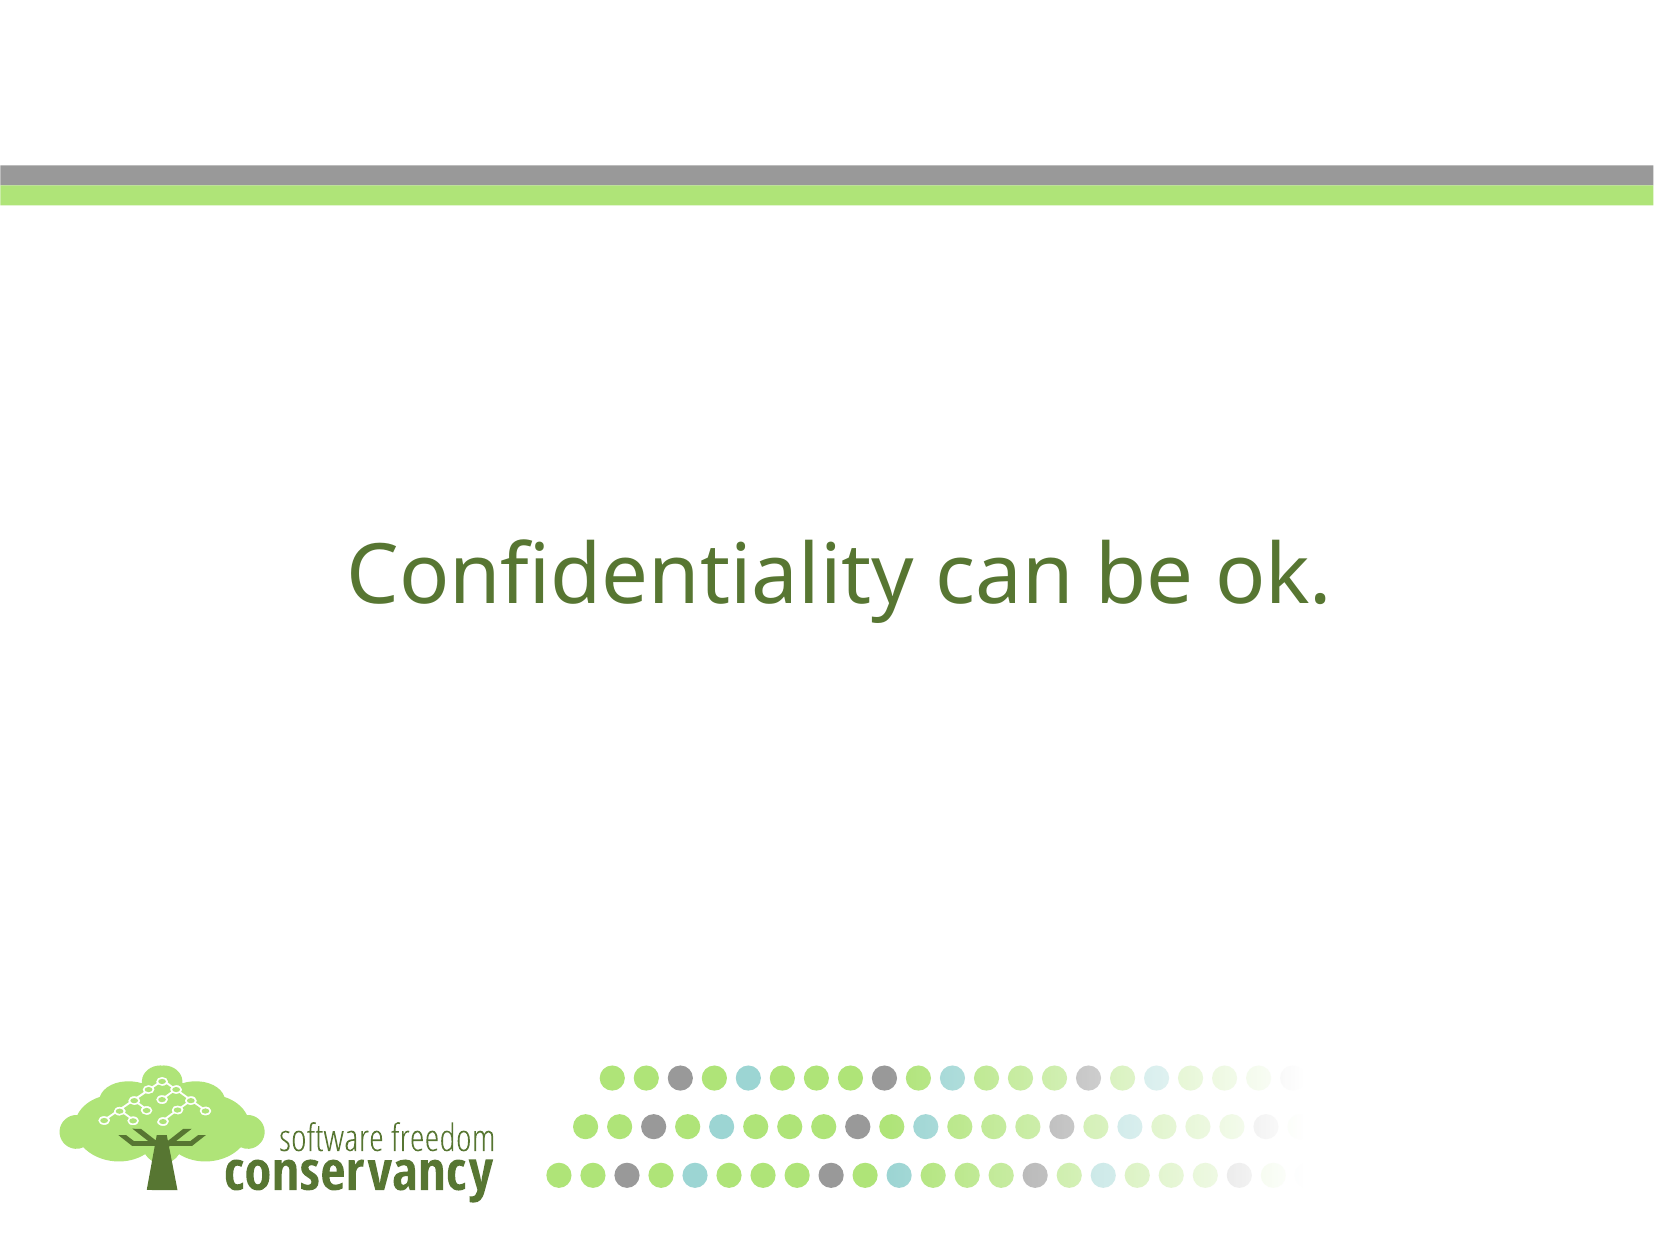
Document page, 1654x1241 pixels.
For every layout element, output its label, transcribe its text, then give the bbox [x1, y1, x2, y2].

title Confidentiality can be ok. [135, 525, 1516, 733]
